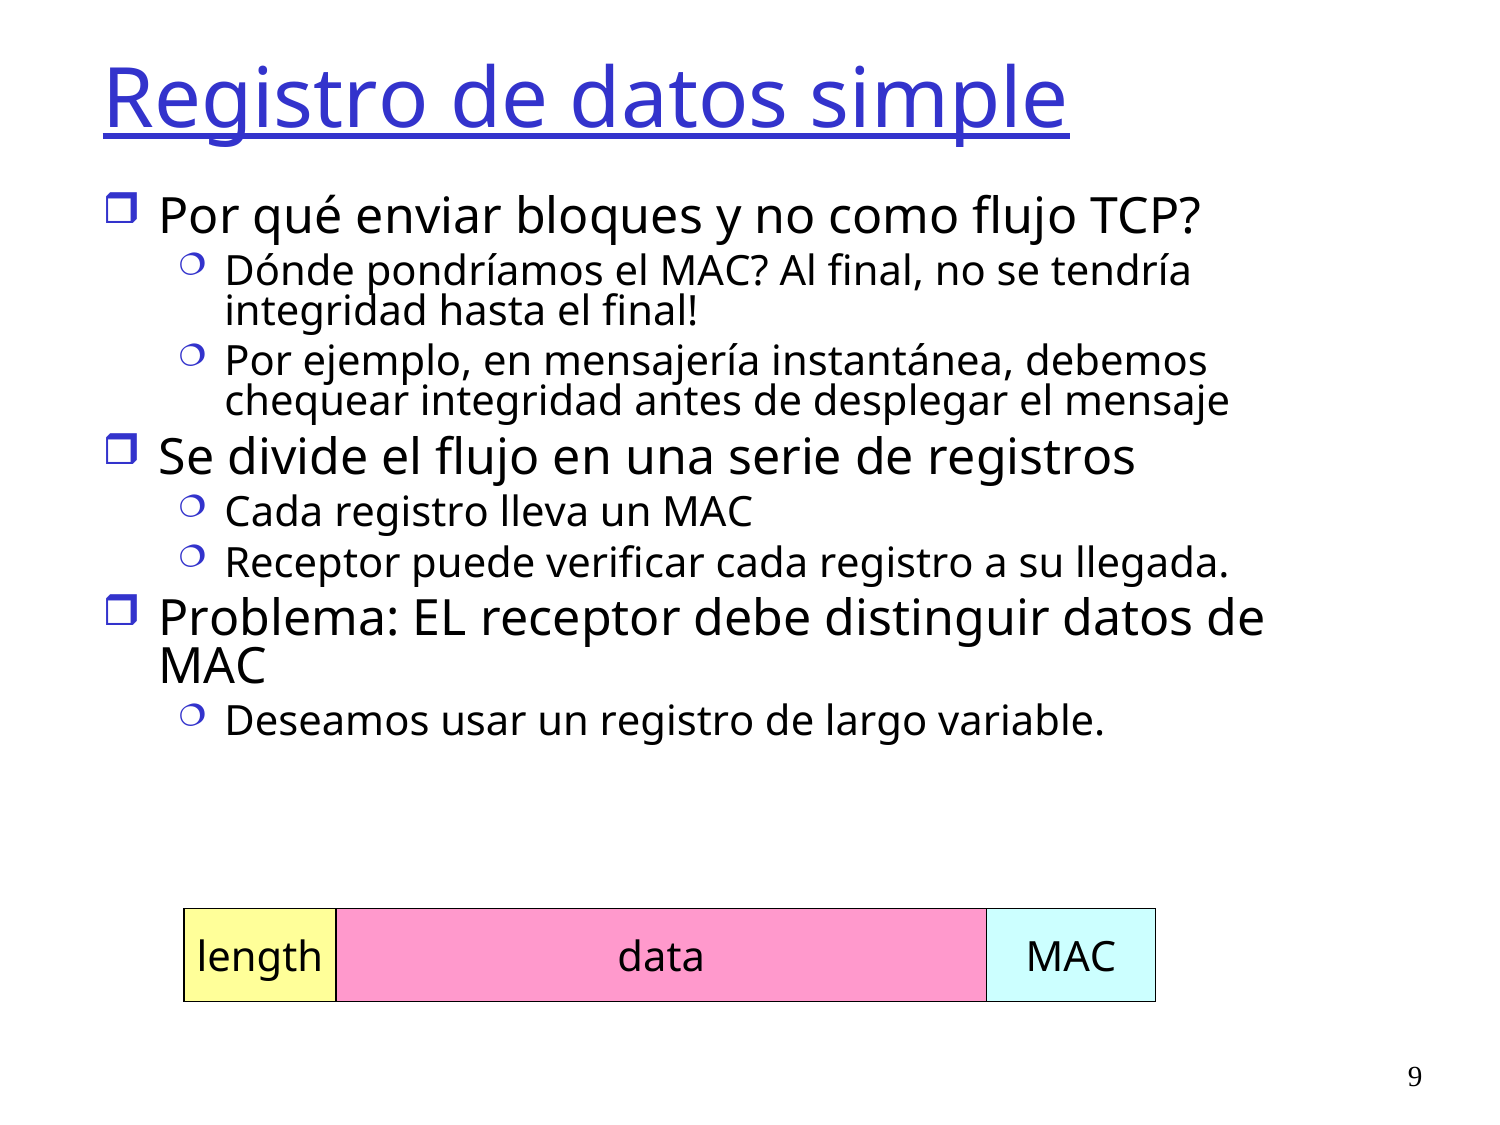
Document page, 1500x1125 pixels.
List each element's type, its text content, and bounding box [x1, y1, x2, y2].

title Registro de datos simple [87, 0, 1363, 187]
text_box data [335, 908, 986, 1002]
text_box <number> [1362, 1050, 1438, 1125]
text_box length [183, 908, 335, 1002]
list Por qué enviar bloques y no como flujo TCP? Dónde pondríamos el MAC? Al final, no se tendría integridad hasta el final! Por ejemplo, en mensajería instantánea, debemos chequear integridad antes de desplegar el mensaje Se divide el flujo en una serie de registros Cada registro lleva un MAC Receptor puede verificar cada registro a su llegada. Problema: EL receptor debe distinguir datos de MAC Deseamos usar un registro de largo variable. [87, 187, 1363, 843]
text_box MAC [986, 908, 1156, 1002]
